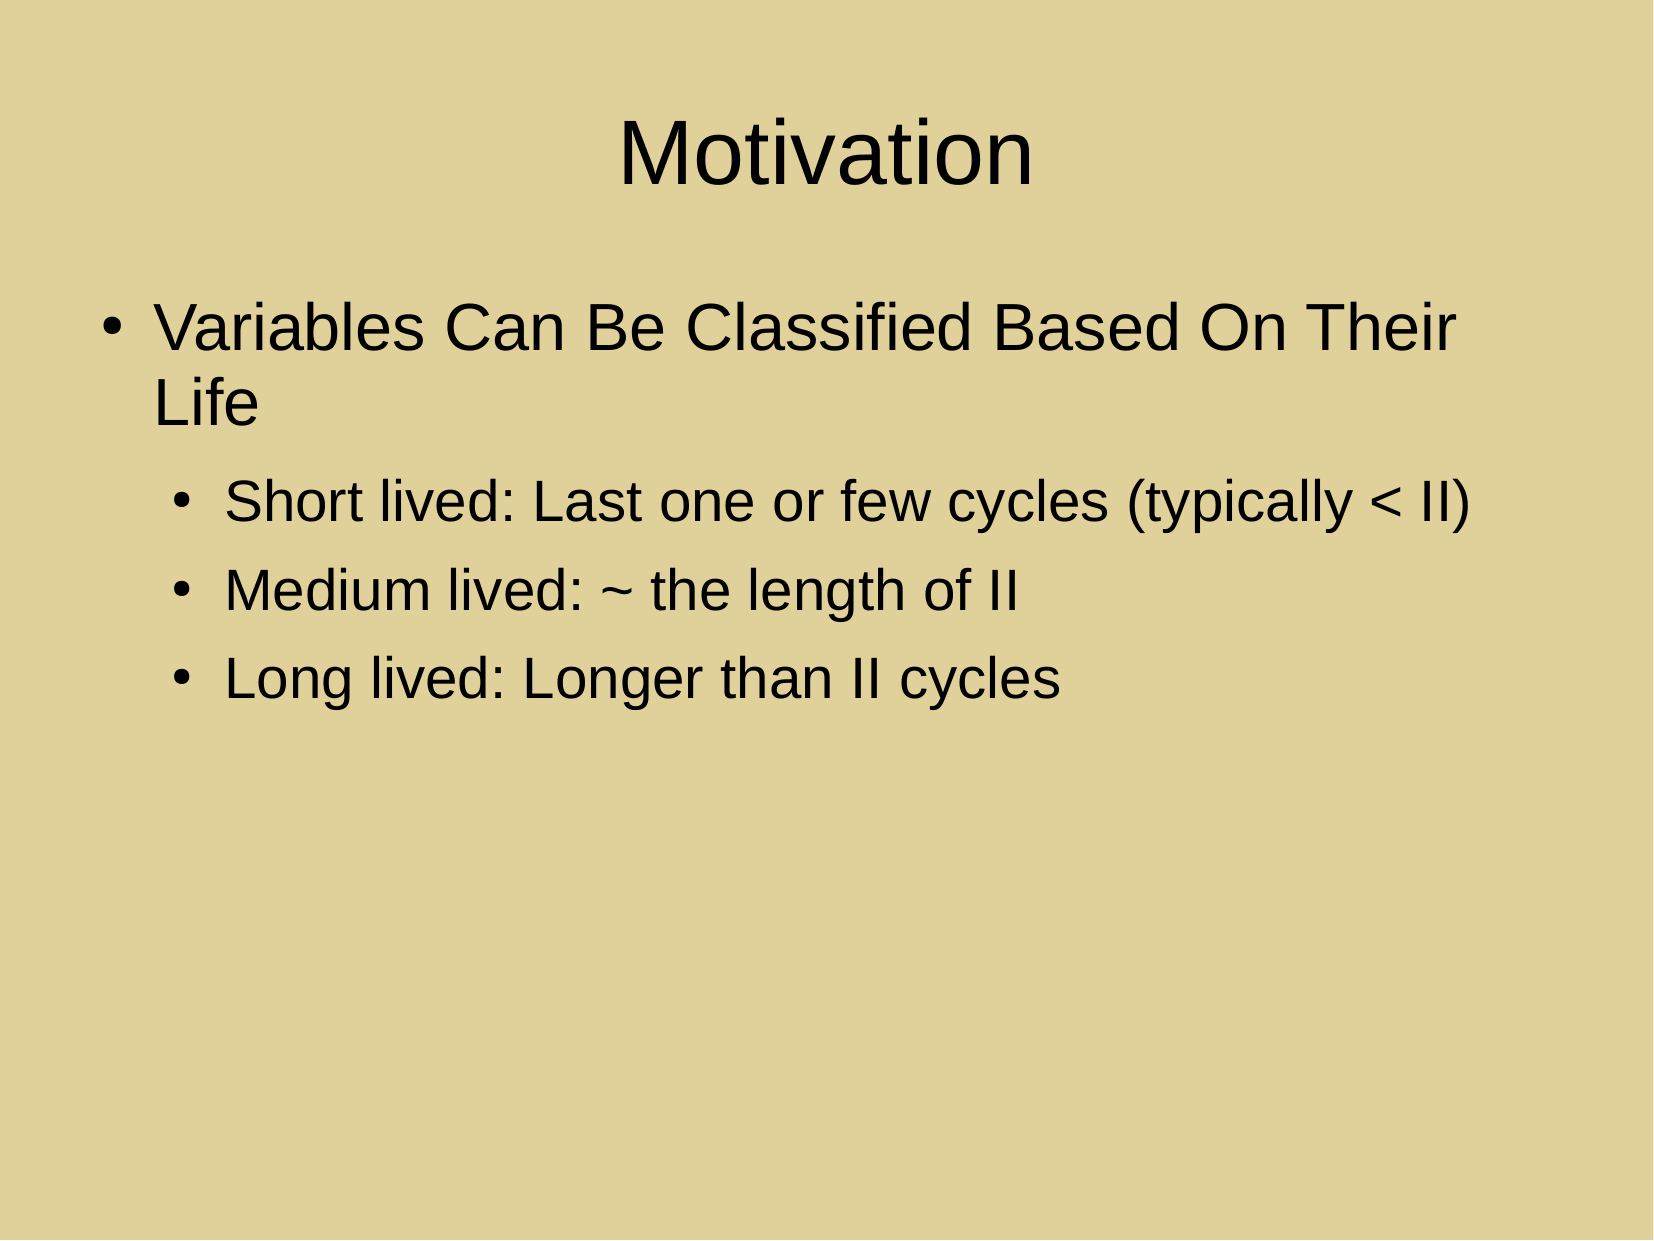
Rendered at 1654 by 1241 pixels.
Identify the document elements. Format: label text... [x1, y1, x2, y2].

title Motivation [82, 49, 1571, 257]
list Variables Can Be Classified Based On Their Life Short lived: Last one or few cycles (typically < II) Medium lived: ~ the length of II Long lived: Longer than II cycles [82, 290, 1571, 1109]
